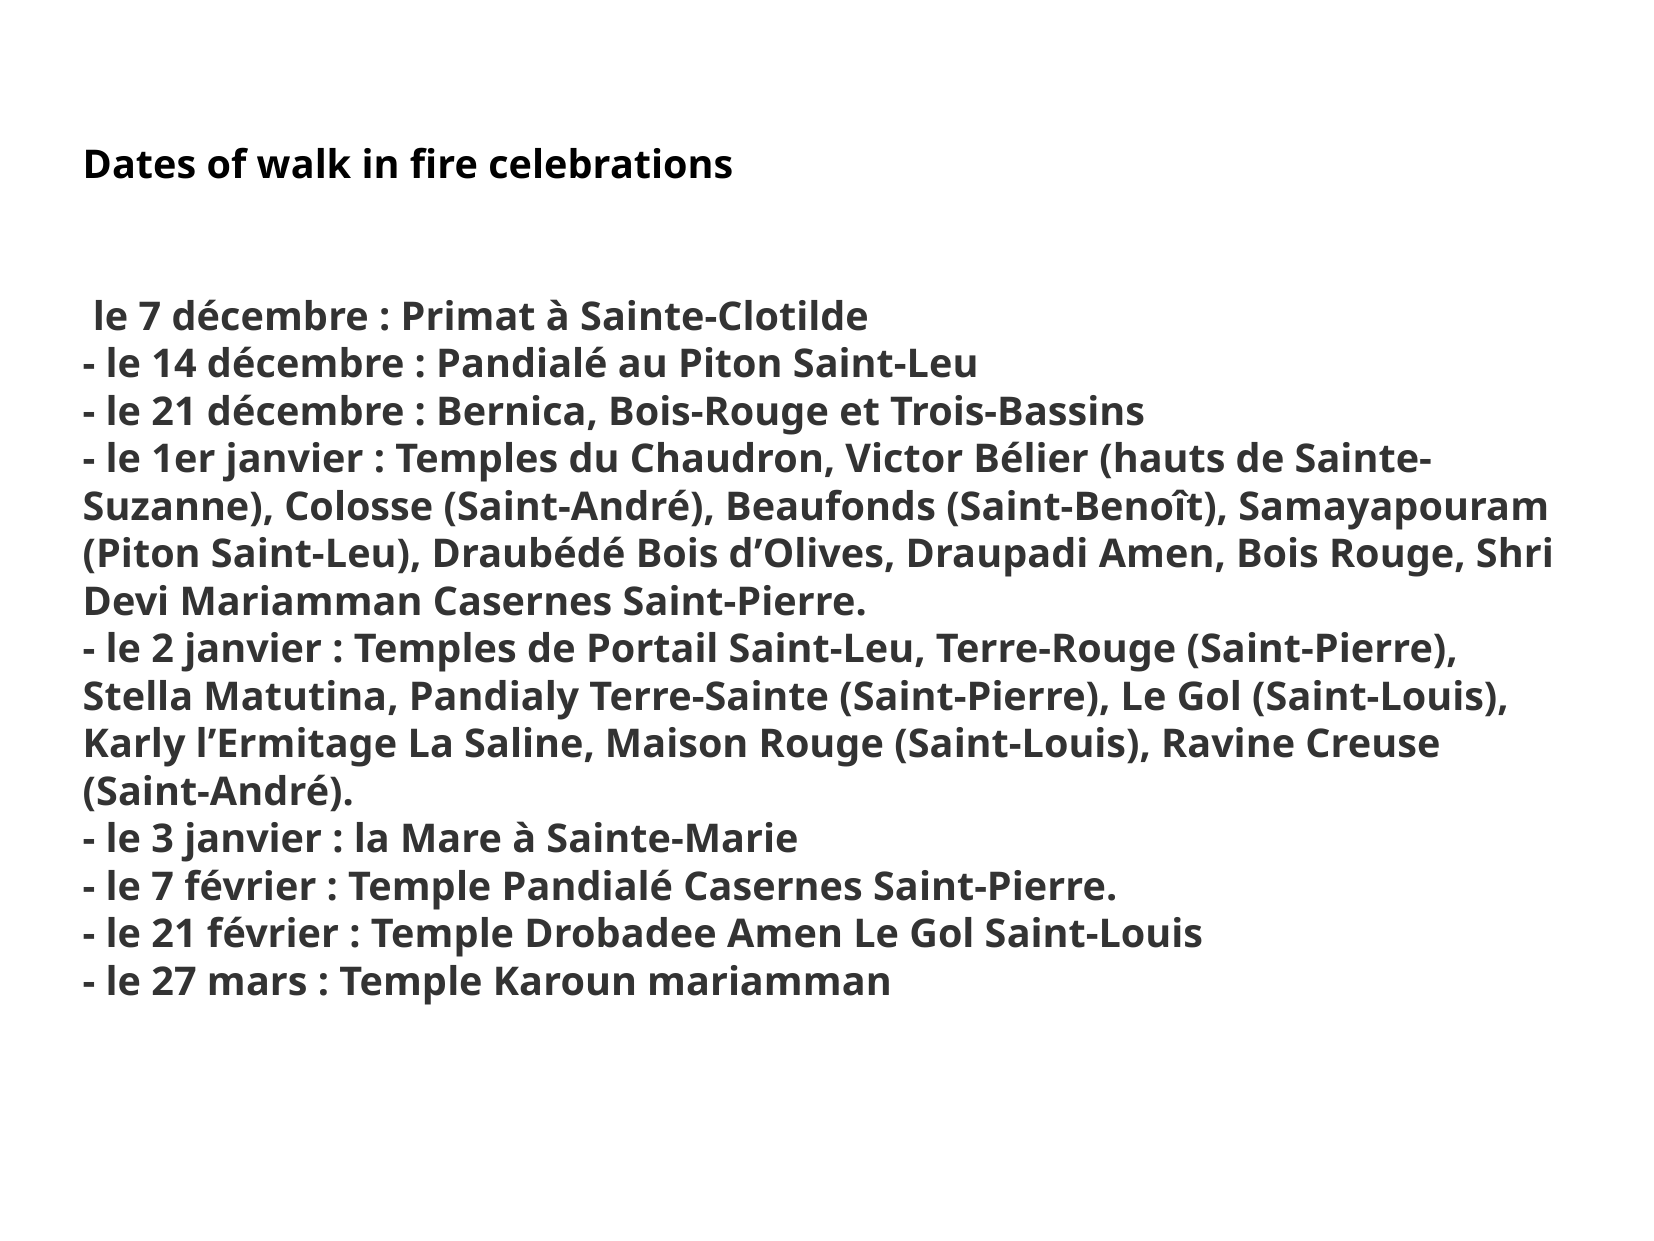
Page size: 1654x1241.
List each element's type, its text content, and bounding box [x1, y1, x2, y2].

list Dates of walk in fire celebrations le 7 décembre : Primat à Sainte-Clotilde - le 14 décembre : Pandialé au Piton Saint-Leu - le 21 décembre : Bernica, Bois-Rouge et Trois-Bassins - le 1er janvier : Temples du Chaudron, Victor Bélier (hauts de Sainte-Suzanne), Colosse (Saint-André), Beaufonds (Saint-Benoît), Samayapouram (Piton Saint-Leu), Draubédé Bois d’Olives, Draupadi Amen, Bois Rouge, Shri Devi Mariamman Casernes Saint-Pierre. - le 2 janvier : Temples de Portail Saint-Leu, Terre-Rouge (Saint-Pierre), Stella Matutina, Pandialy Terre-Sainte (Saint-Pierre), Le Gol (Saint-Louis), Karly l’Ermitage La Saline, Maison Rouge (Saint-Louis), Ravine Creuse (Saint-André). - le 3 janvier : la Mare à Sainte-Marie - le 7 février : Temple Pandialé Casernes Saint-Pierre. - le 21 février : Temple Drobadee Amen Le Gol Saint-Louis - le 27 mars : Temple Karoun mariamman [82, 139, 1571, 1010]
